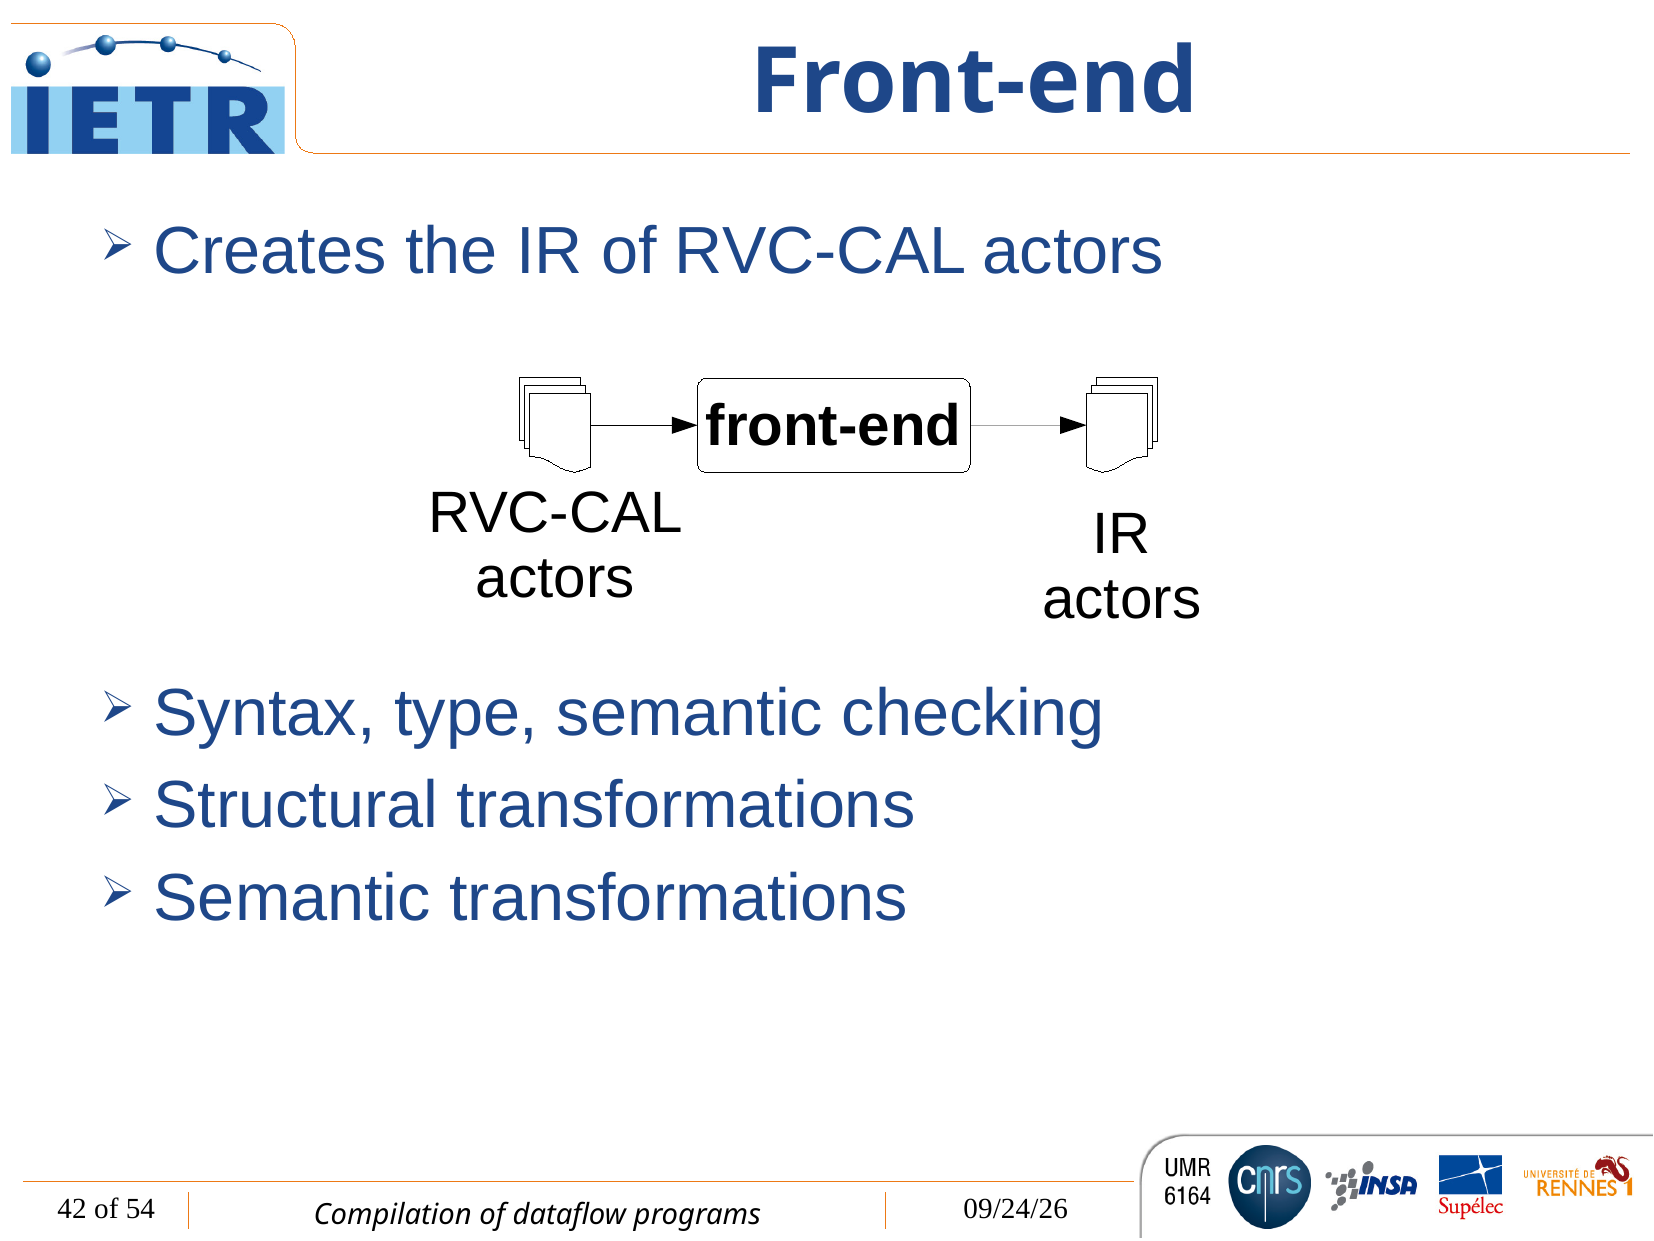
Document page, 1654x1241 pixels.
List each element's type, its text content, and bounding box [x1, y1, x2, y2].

text_box [1086, 377, 1158, 473]
picture [1139, 1133, 1653, 1238]
title Front-end [295, 0, 1654, 154]
list Creates the IR of RVC-CAL actors Syntax, type, semantic checking Structural transformations Semantic transformations [82, 212, 1571, 1111]
text_box [519, 377, 591, 473]
text_box RVC-CAL actors [413, 472, 698, 617]
picture [11, 35, 285, 154]
text_box IR actors [1027, 492, 1217, 638]
text_box front-end [697, 378, 971, 473]
